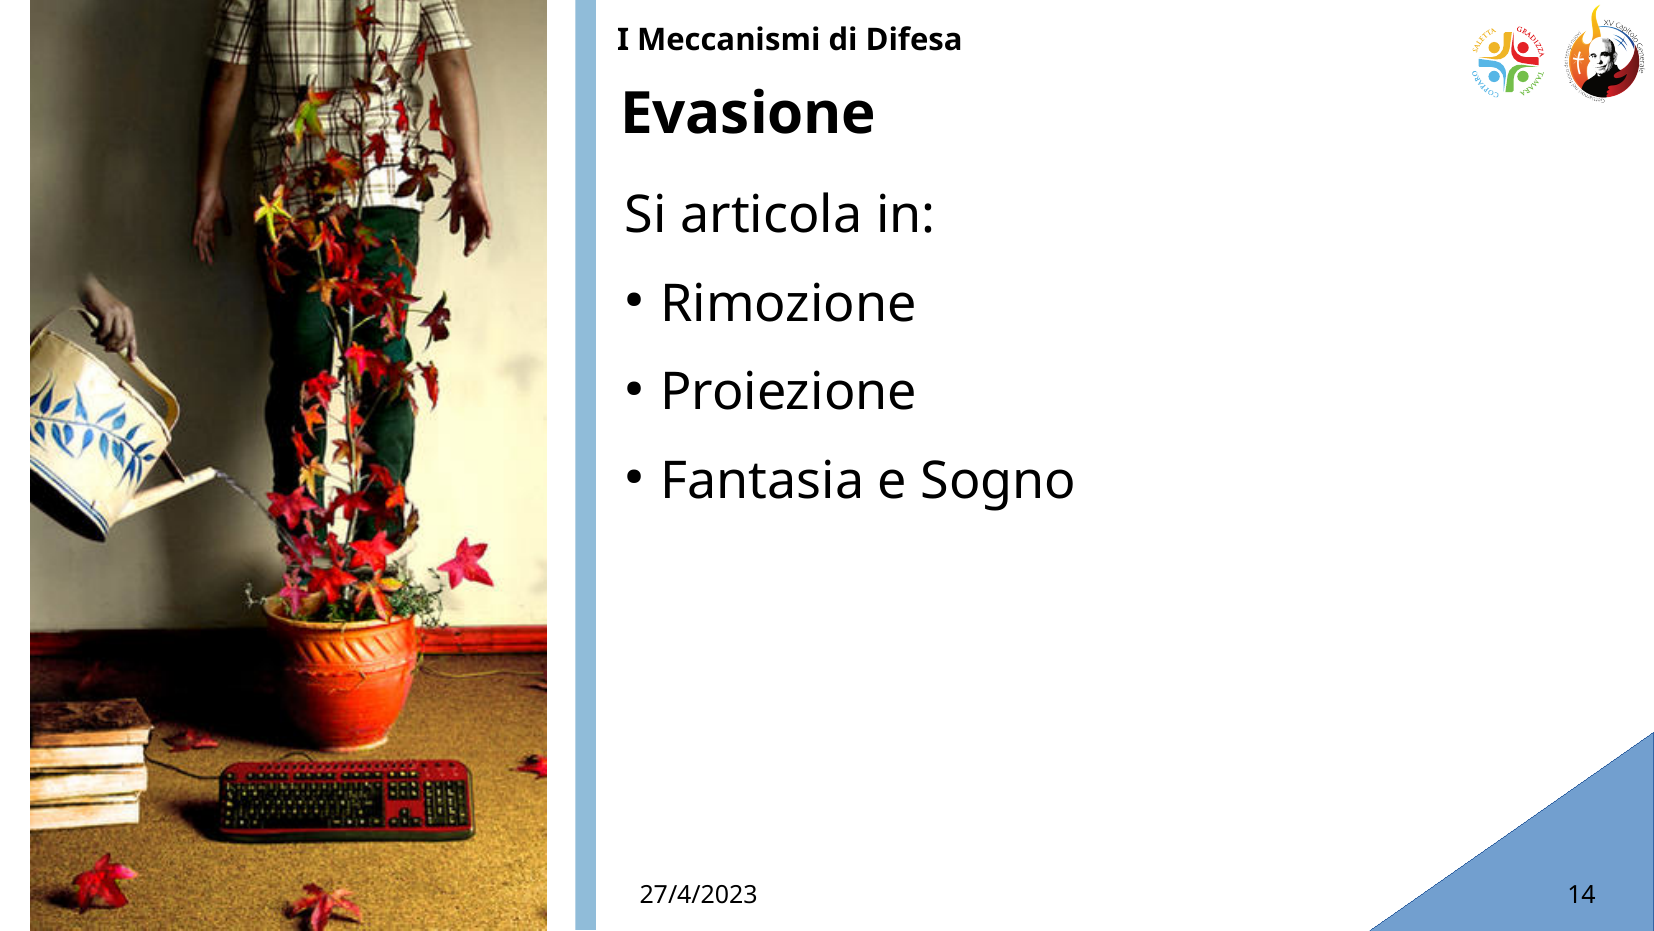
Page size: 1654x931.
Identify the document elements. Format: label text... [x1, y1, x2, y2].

subtitle Si articola in: Rimozione Proiezione Fantasia e Sogno [624, 177, 1602, 873]
text_box I Meccanismi di Difesa [602, 9, 1335, 63]
picture [30, 0, 547, 931]
title Evasione [620, 70, 1617, 142]
picture [1563, 4, 1646, 103]
